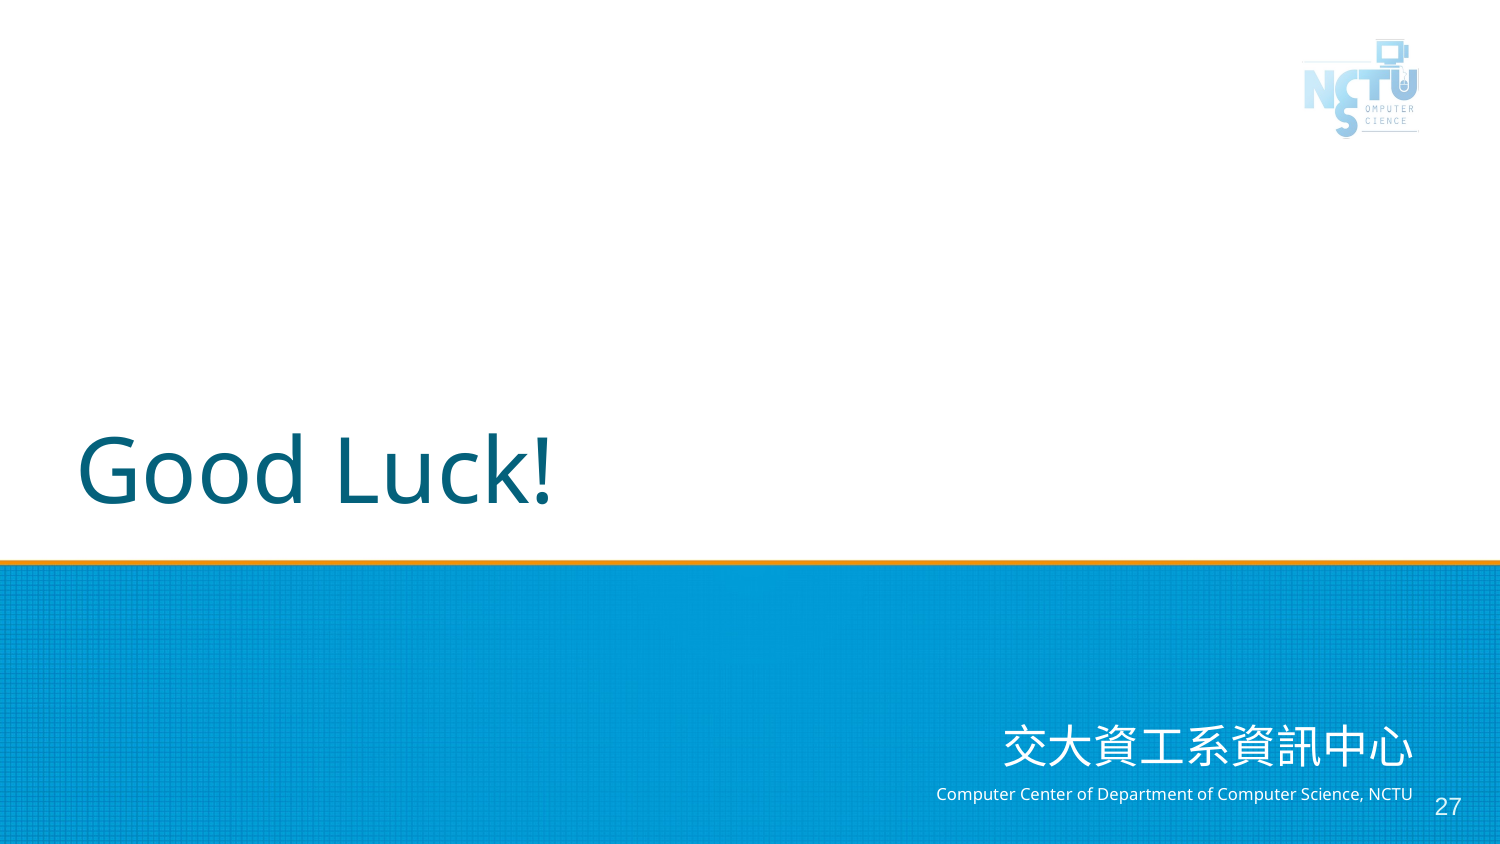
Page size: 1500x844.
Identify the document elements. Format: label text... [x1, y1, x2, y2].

slide_number <number> [1403, 779, 1494, 844]
title Good Luck! [75, 380, 1425, 522]
picture [0, 0, 1500, 566]
